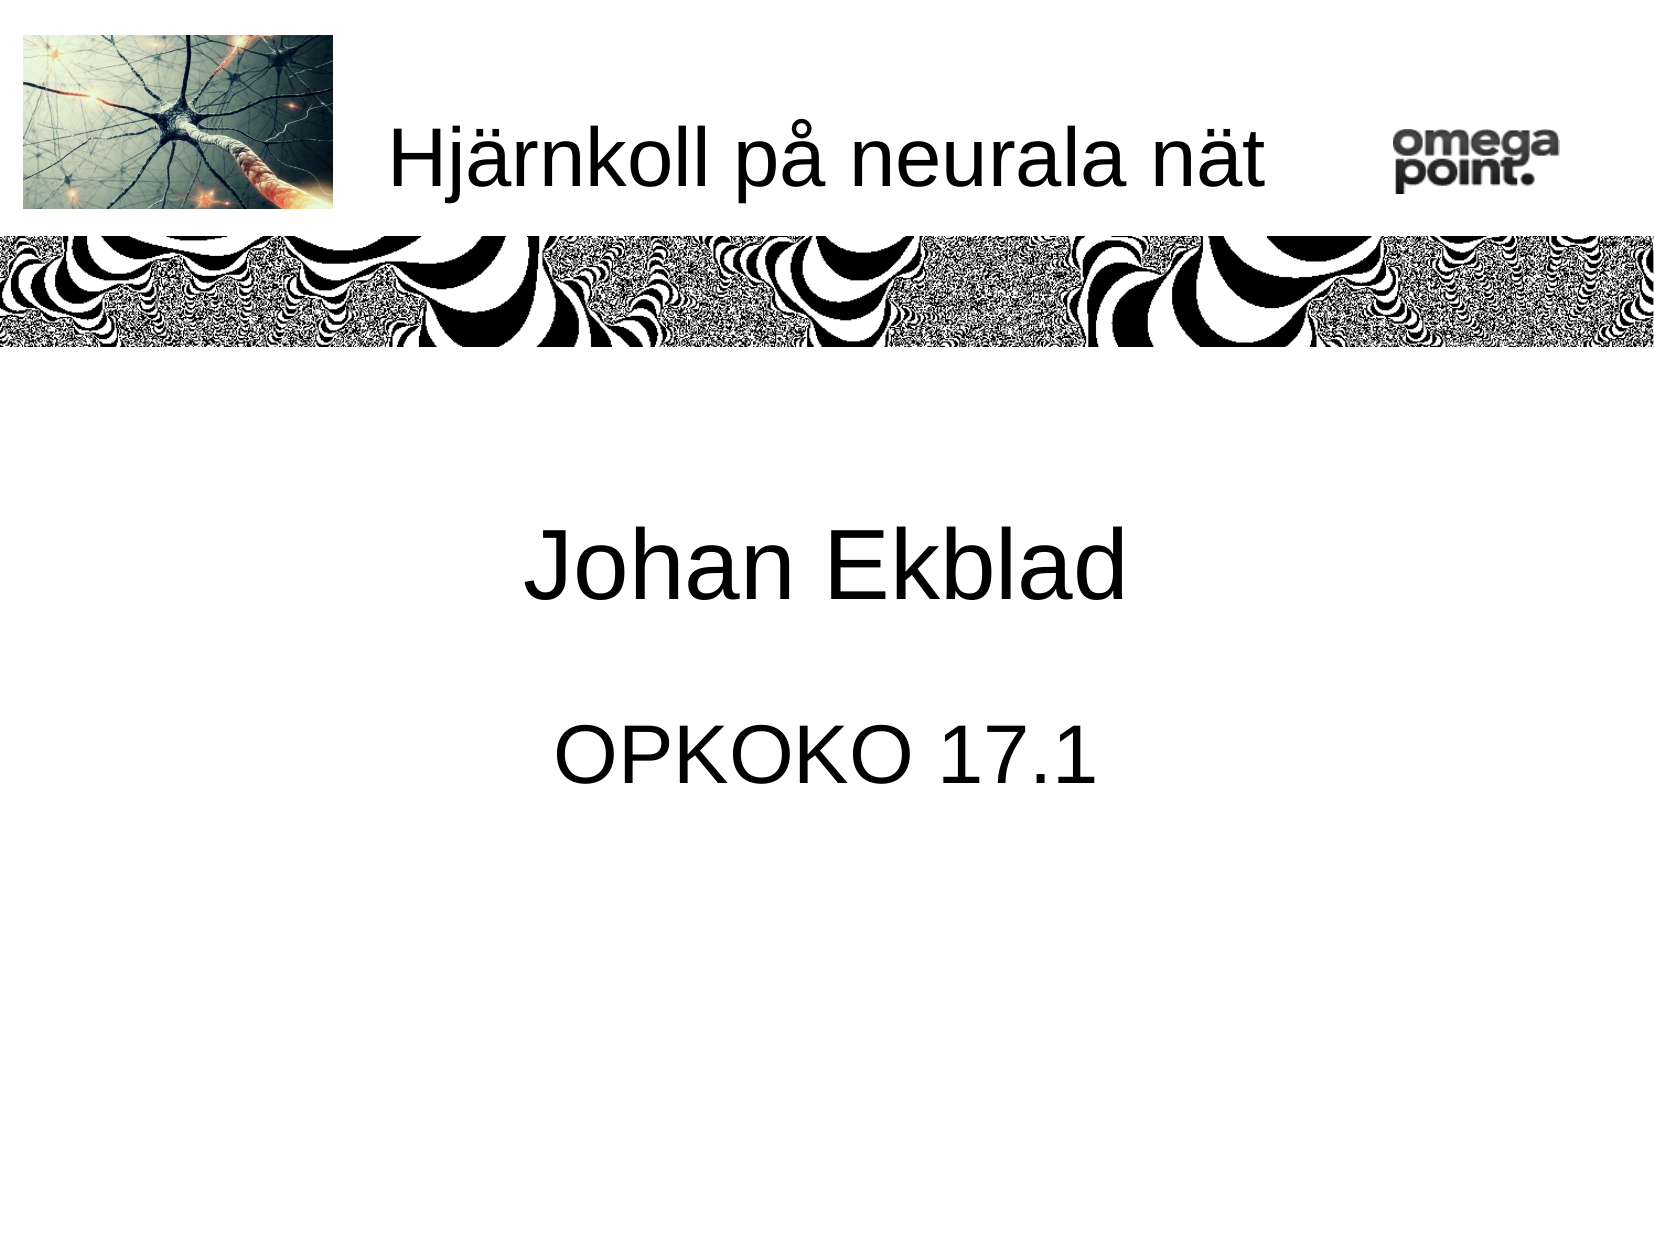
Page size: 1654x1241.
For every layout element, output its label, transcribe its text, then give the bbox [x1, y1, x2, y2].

picture [23, 35, 333, 209]
picture [0, 236, 1654, 347]
picture [1393, 129, 1560, 194]
text_box Hjärnkoll på neurala nät [82, 49, 1571, 236]
text_box Johan Ekblad OPKOKO 17.1 [82, 347, 1571, 1010]
